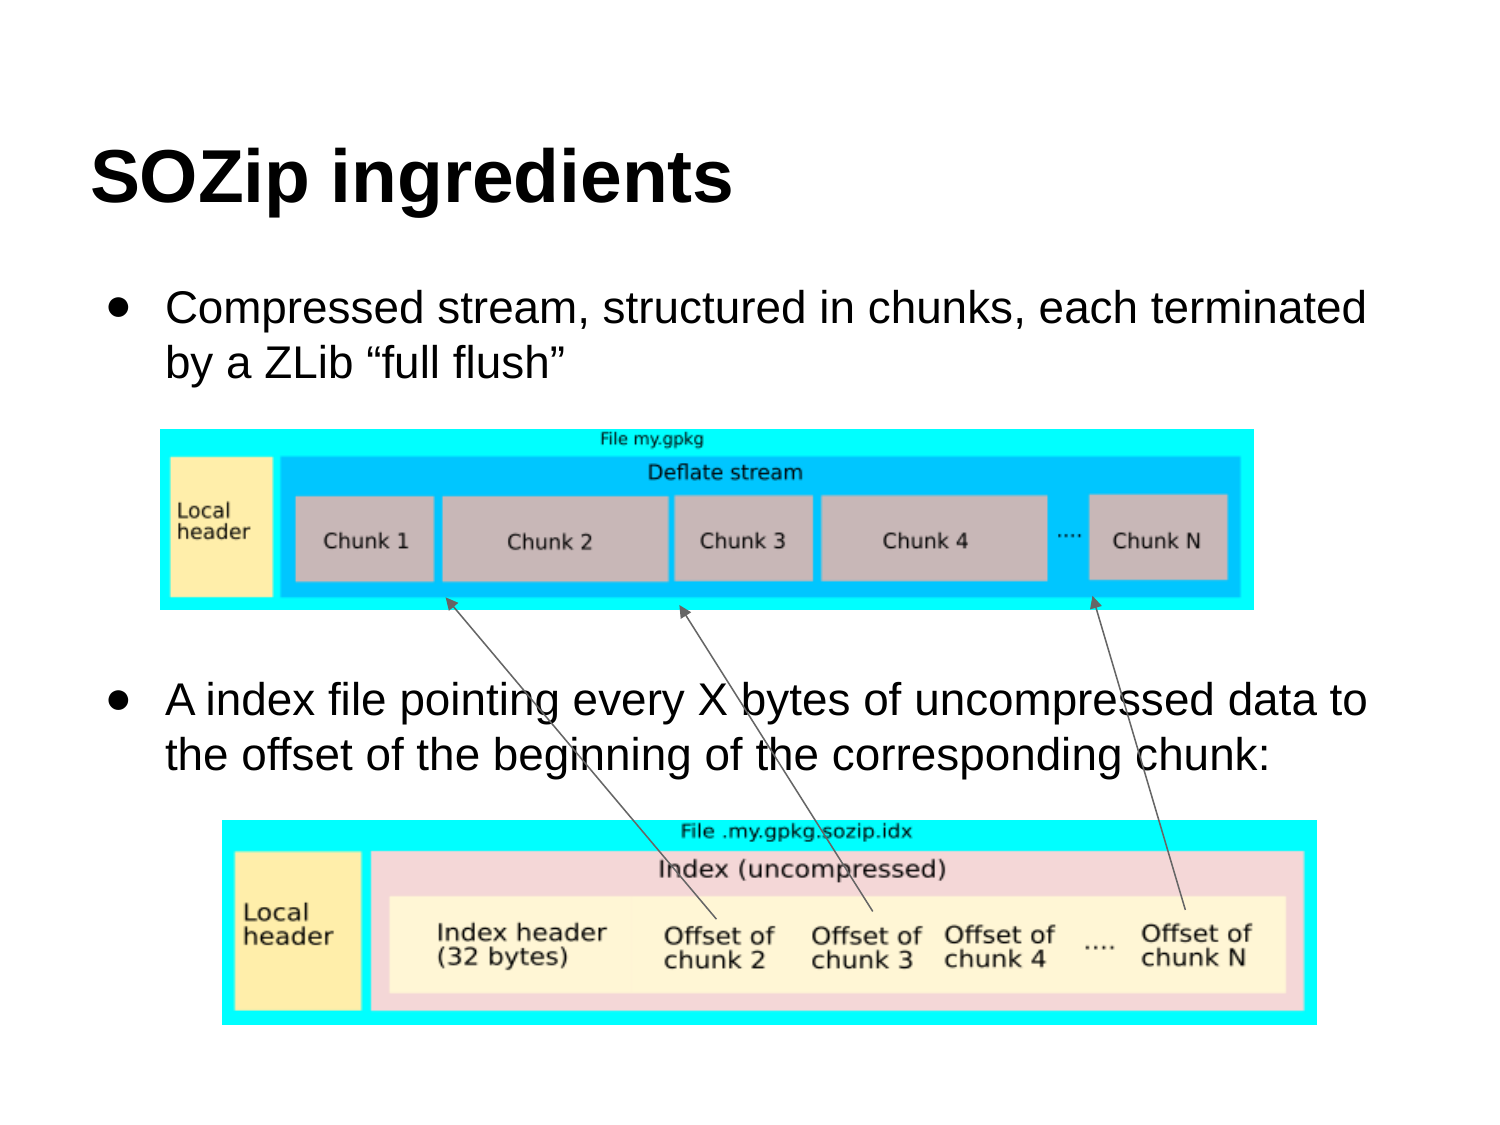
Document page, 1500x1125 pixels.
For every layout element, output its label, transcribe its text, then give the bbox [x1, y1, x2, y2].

list Compressed stream, structured in chunks, each terminated by a ZLib “full flush” A index file pointing every X bytes of uncompressed data to the offset of the beginning of the corresponding chunk: [75, 262, 1425, 1078]
title SOZip ingredients [75, 45, 1425, 233]
